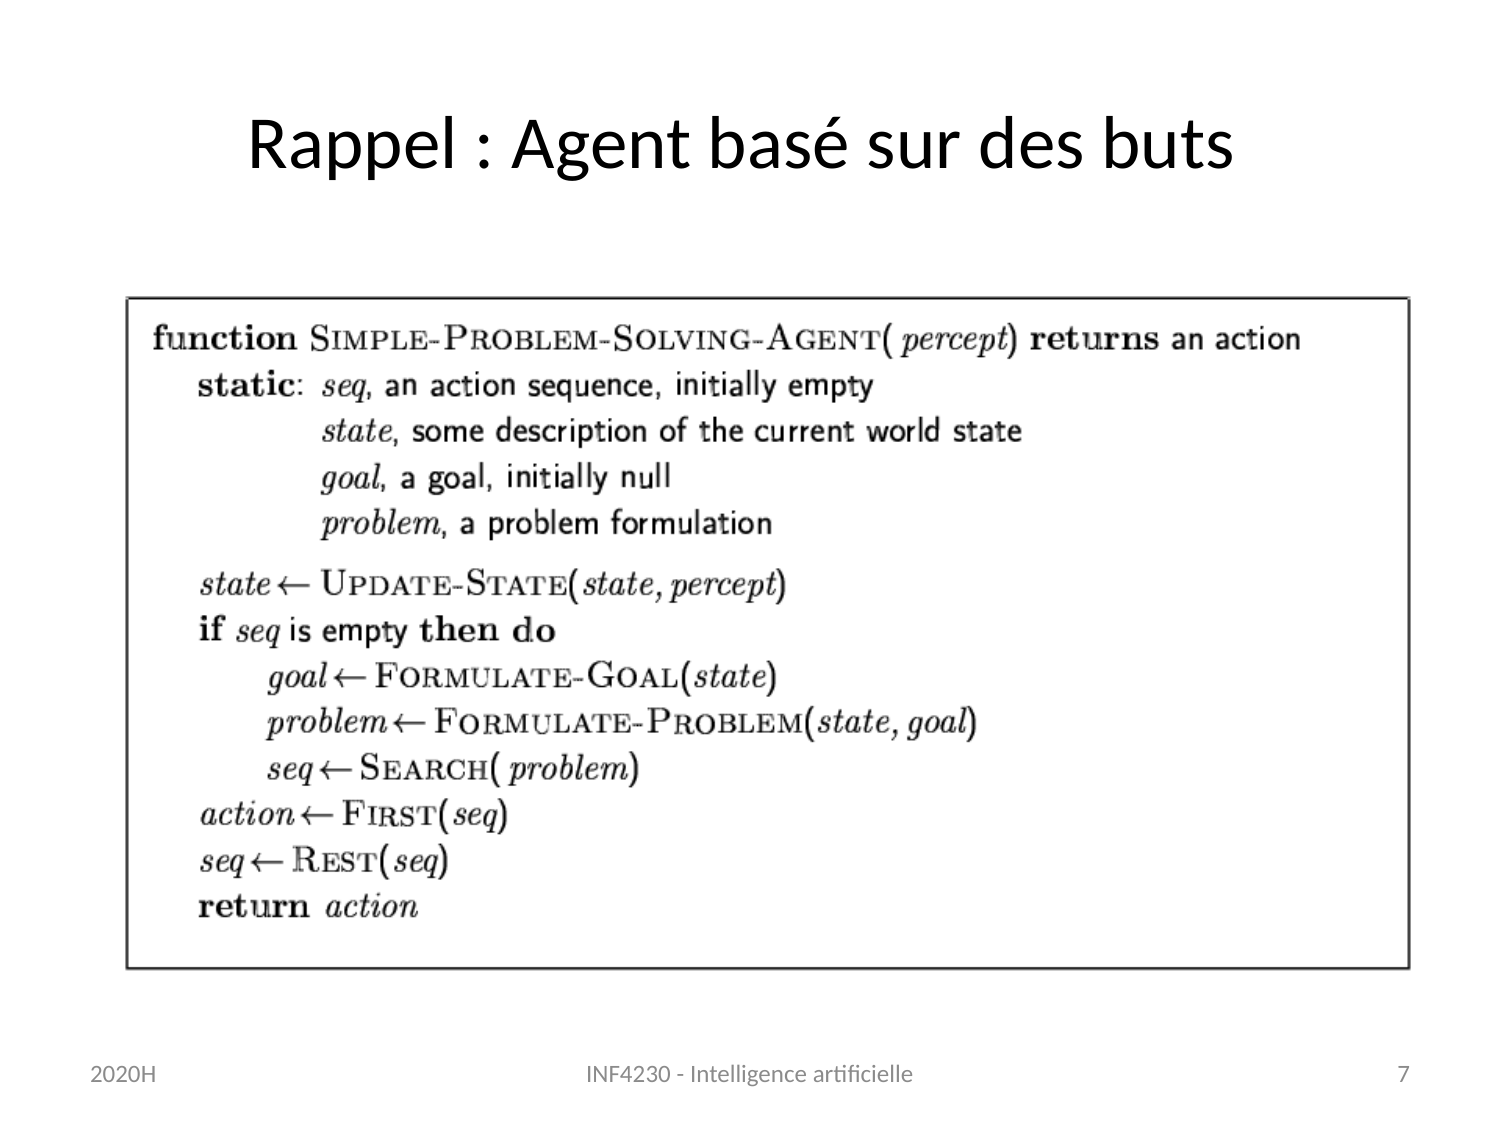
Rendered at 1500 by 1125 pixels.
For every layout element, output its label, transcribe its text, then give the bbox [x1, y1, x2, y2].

slide_number <numéro> [1074, 1042, 1425, 1103]
title Rappel : Agent basé sur des buts [75, 45, 1425, 233]
picture [112, 275, 1425, 988]
slide_number 2020H [75, 1042, 425, 1103]
footer INF4230 - Intelligence artificielle [512, 1042, 988, 1103]
